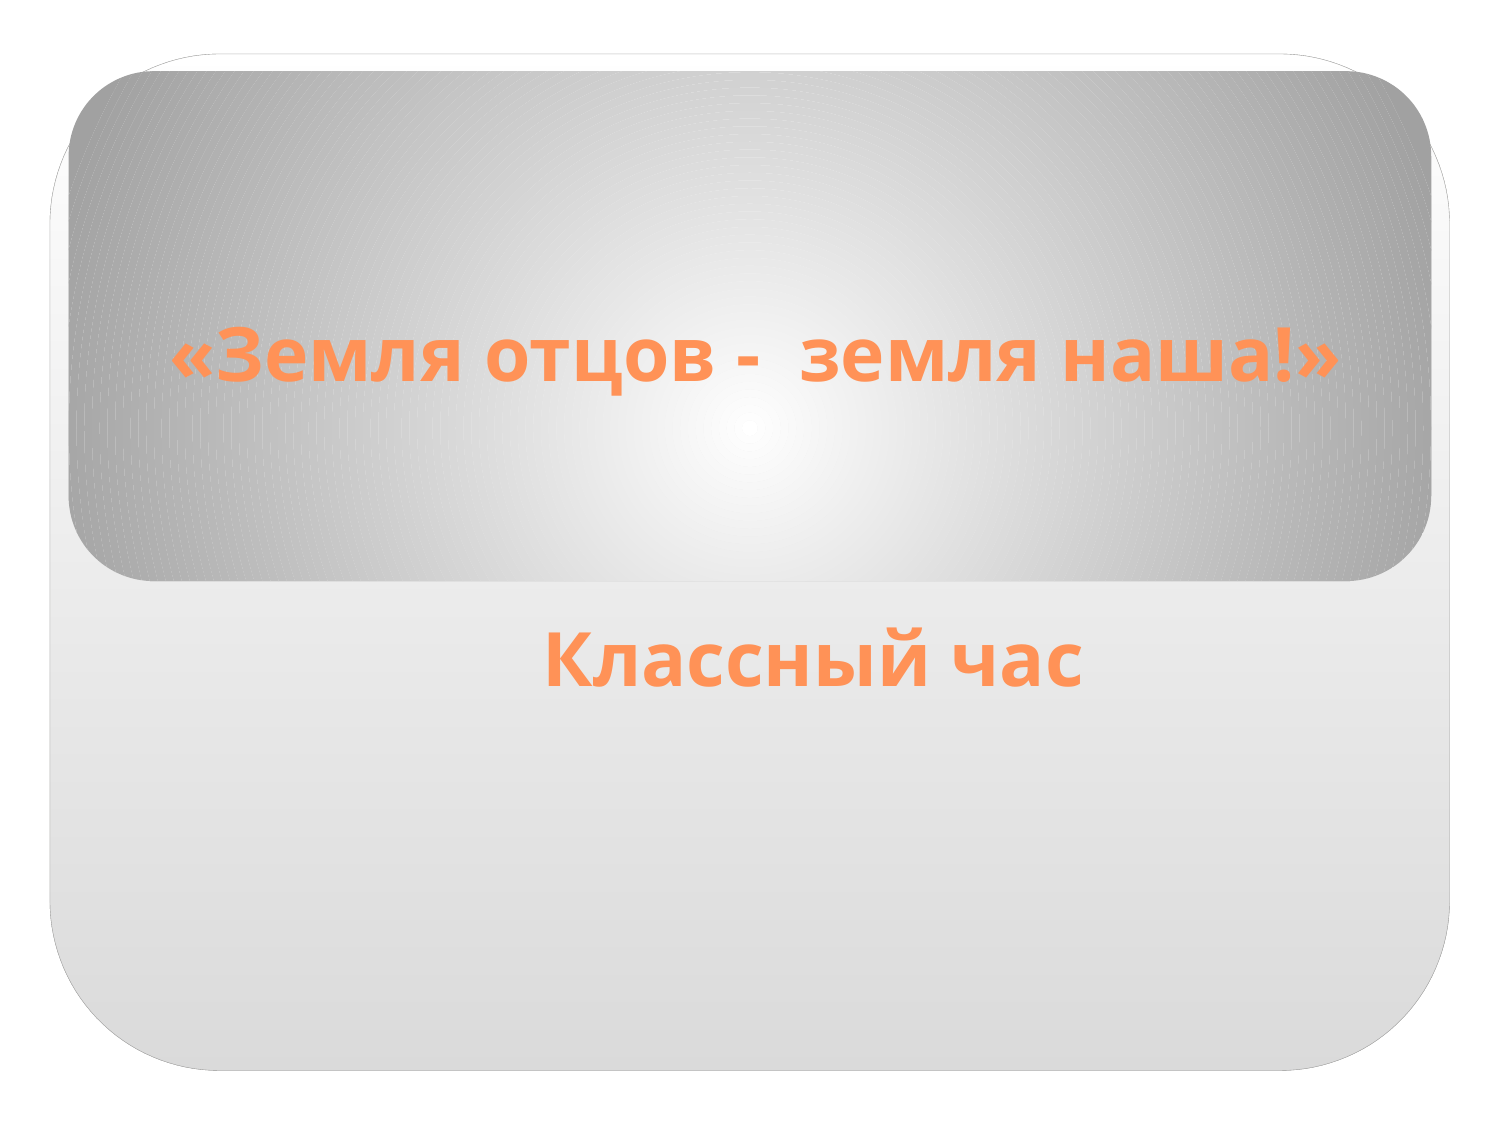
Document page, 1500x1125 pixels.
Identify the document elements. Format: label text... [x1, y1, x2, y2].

title «Земля отцов - земля наша!» [118, 298, 1394, 599]
subtitle Классный час [118, 604, 1394, 755]
